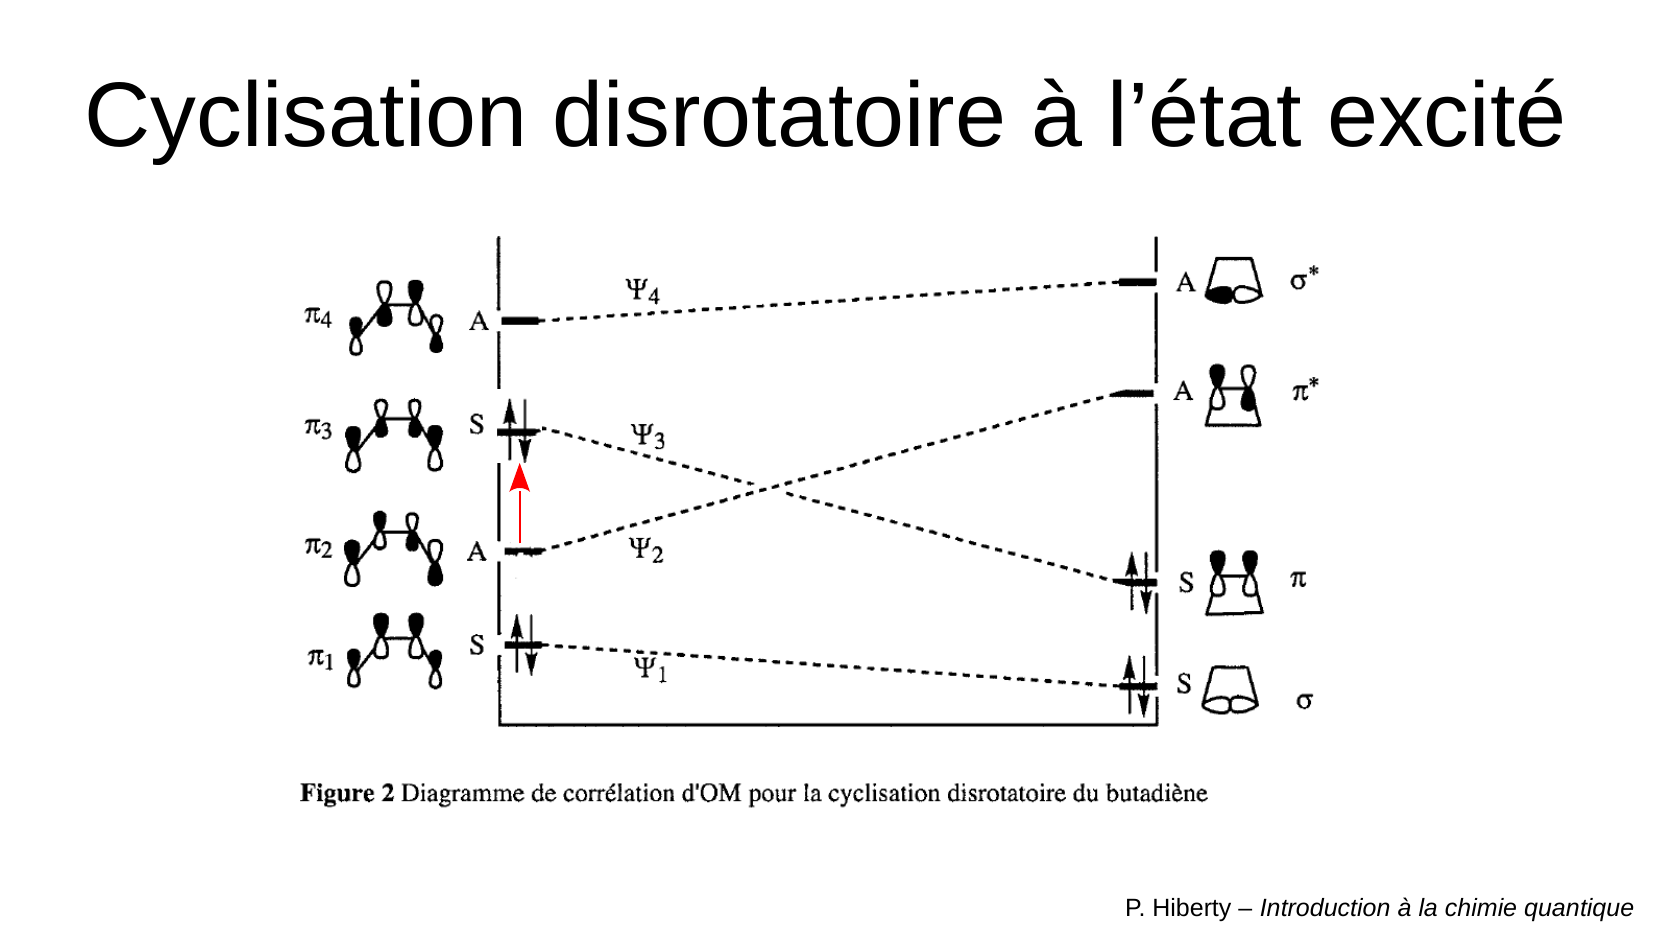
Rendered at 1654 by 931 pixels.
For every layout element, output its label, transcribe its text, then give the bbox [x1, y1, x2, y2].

text_box P. Hiberty – Introduction à la chimie quantique [1110, 885, 1654, 931]
picture [271, 212, 1382, 820]
title Cyclisation disrotatoire à l’état excité [82, 37, 1571, 193]
